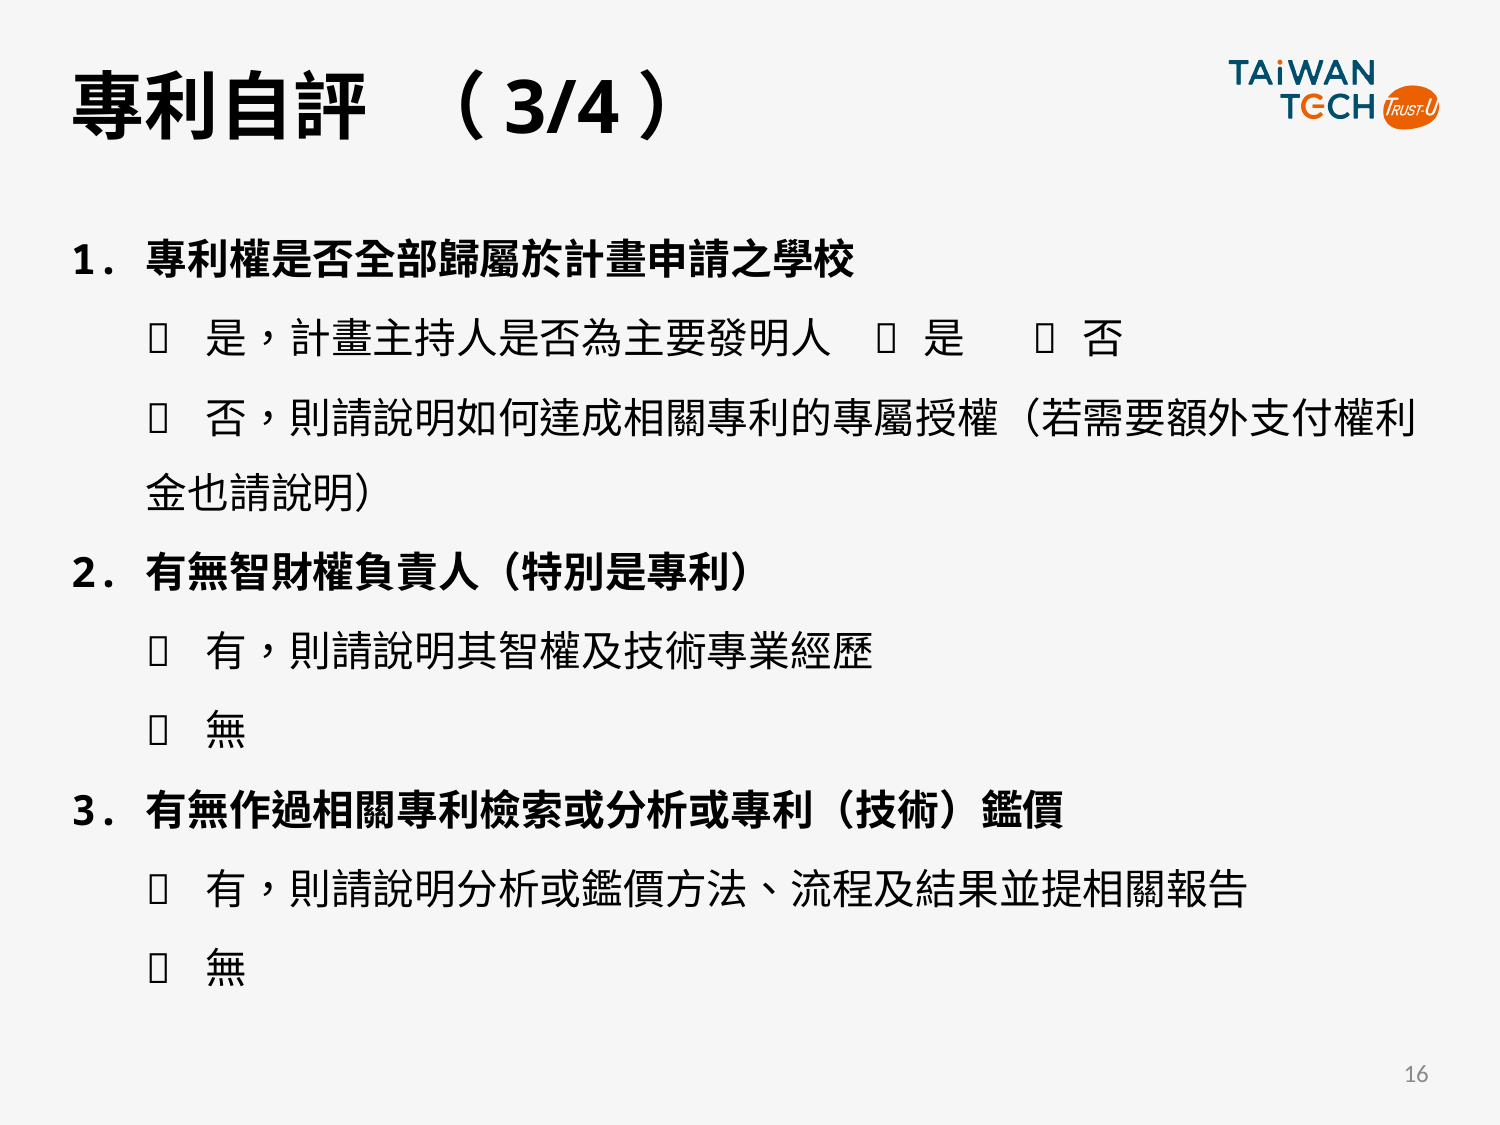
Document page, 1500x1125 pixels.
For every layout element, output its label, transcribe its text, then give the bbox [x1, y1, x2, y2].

title 專利自評 （3/4） [55, 33, 1444, 156]
list 專利權是否全部歸屬於計畫申請之學校  是，計畫主持人是否為主要發明人  是  否  否，則請說明如何達成相關專利的專屬授權（若需要額外支付權利金也請說明） 有無智財權負責人（特別是專利）  有，則請說明其智權及技術專業經歷  無 有無作過相關專利檢索或分析或專利（技術）鑑價  有，則請說明分析或鑑價方法、流程及結果並提相關報告  無 [55, 200, 1444, 1021]
slide_number <編號> [1106, 1042, 1445, 1103]
